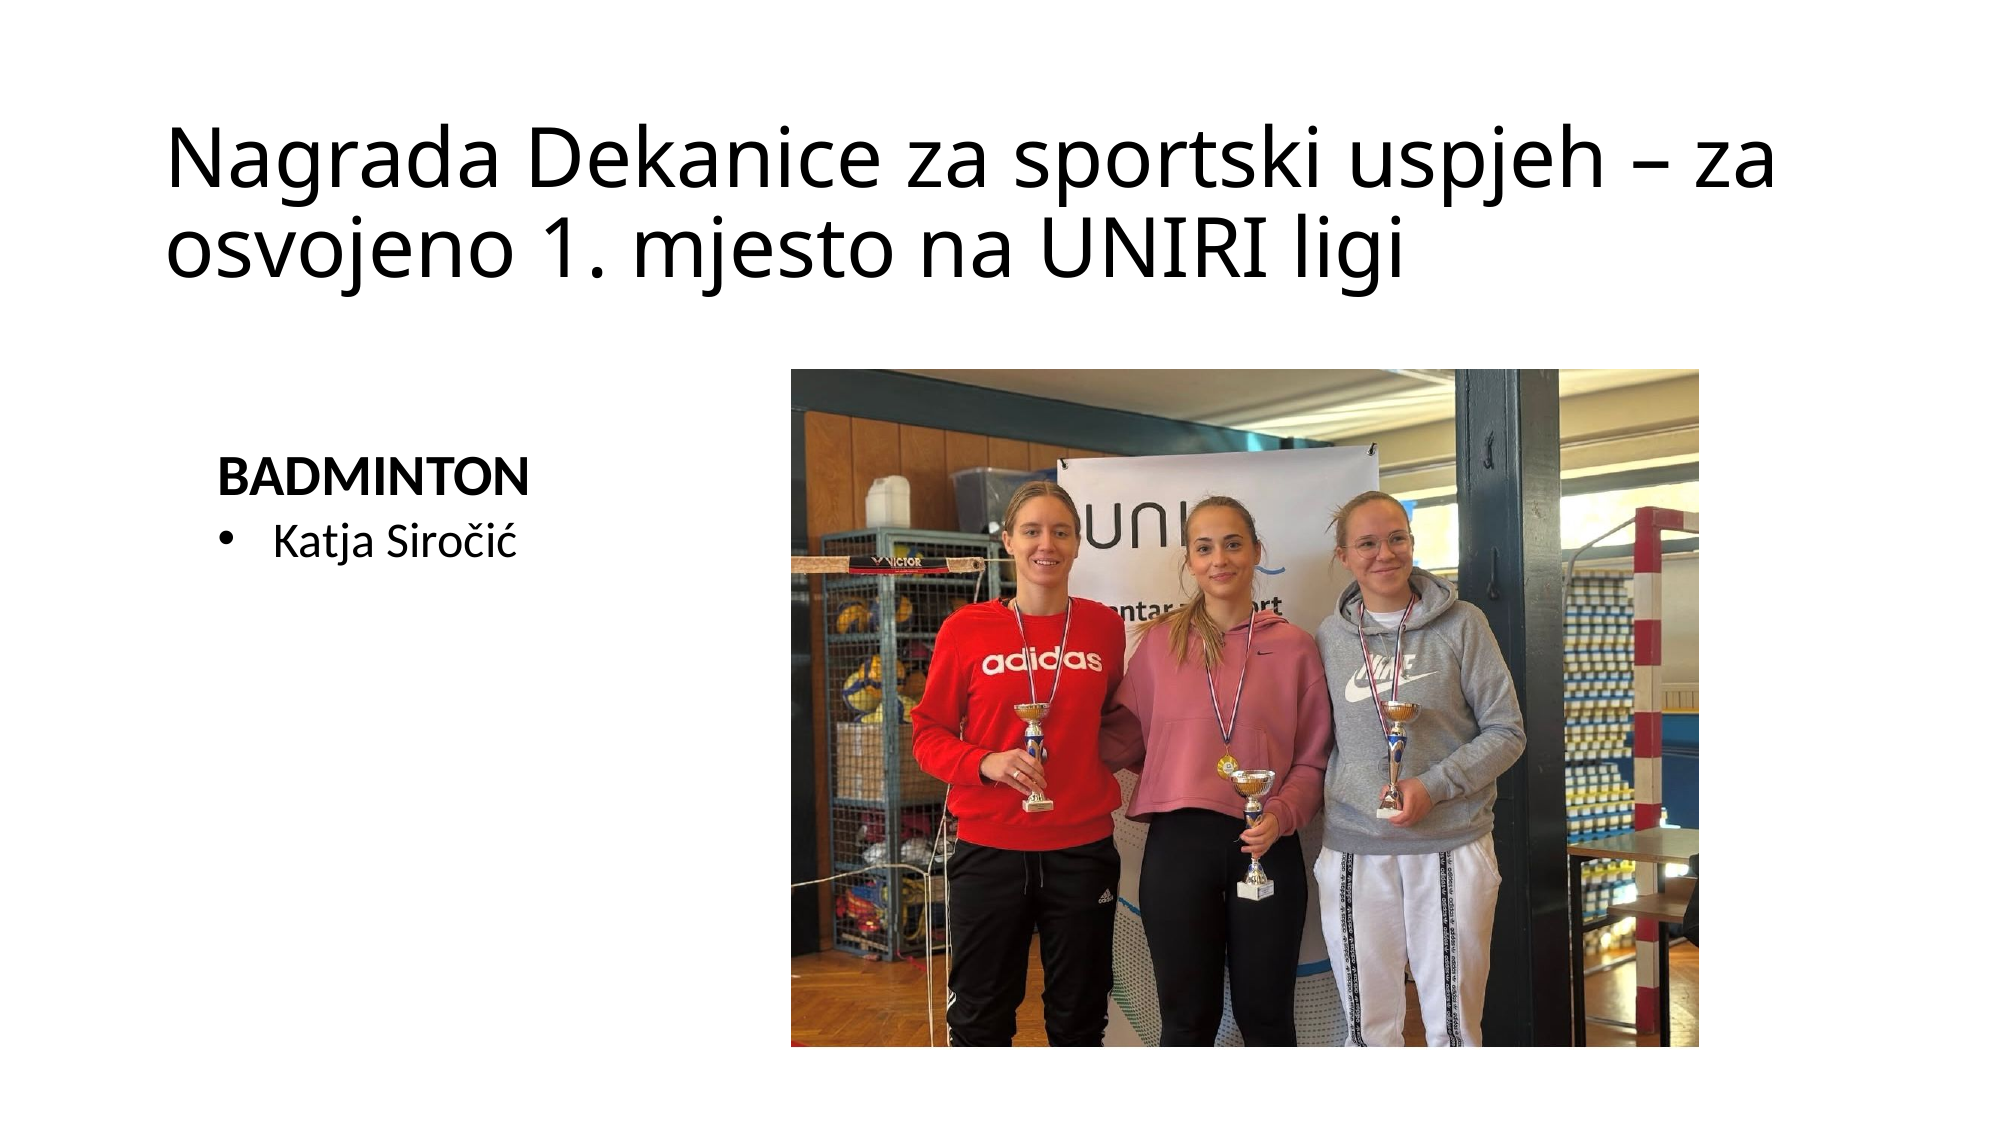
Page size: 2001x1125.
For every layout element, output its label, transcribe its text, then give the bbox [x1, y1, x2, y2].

picture [791, 369, 1699, 1050]
title Nagrada Dekanice za sportski uspjeh – za osvojeno 1. mjesto na UNIRI ligi [149, 56, 1885, 356]
text_box BADMINTON Katja Siročić [202, 429, 791, 577]
